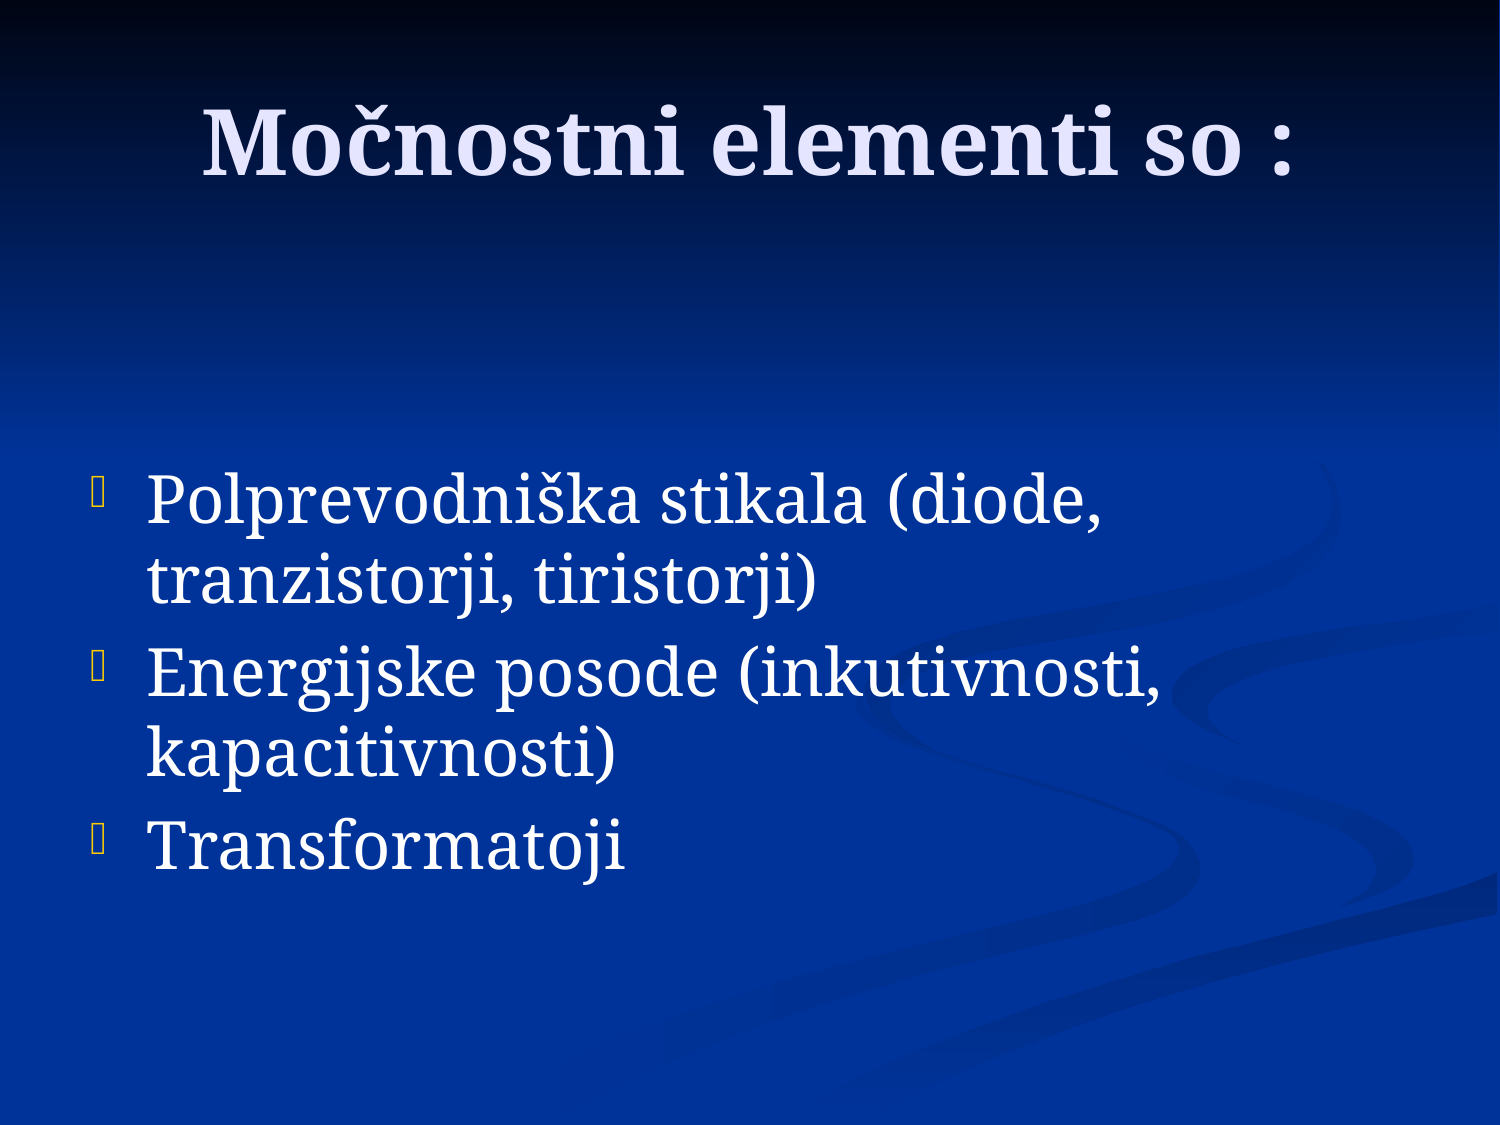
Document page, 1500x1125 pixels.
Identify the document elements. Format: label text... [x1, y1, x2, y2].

title Močnostni elementi so : [75, 45, 1425, 233]
list Polprevodniška stikala (diode, tranzistorji, tiristorji) Energijske posode (inkutivnosti, kapacitivnosti) Transformatoji [75, 262, 1425, 1005]
